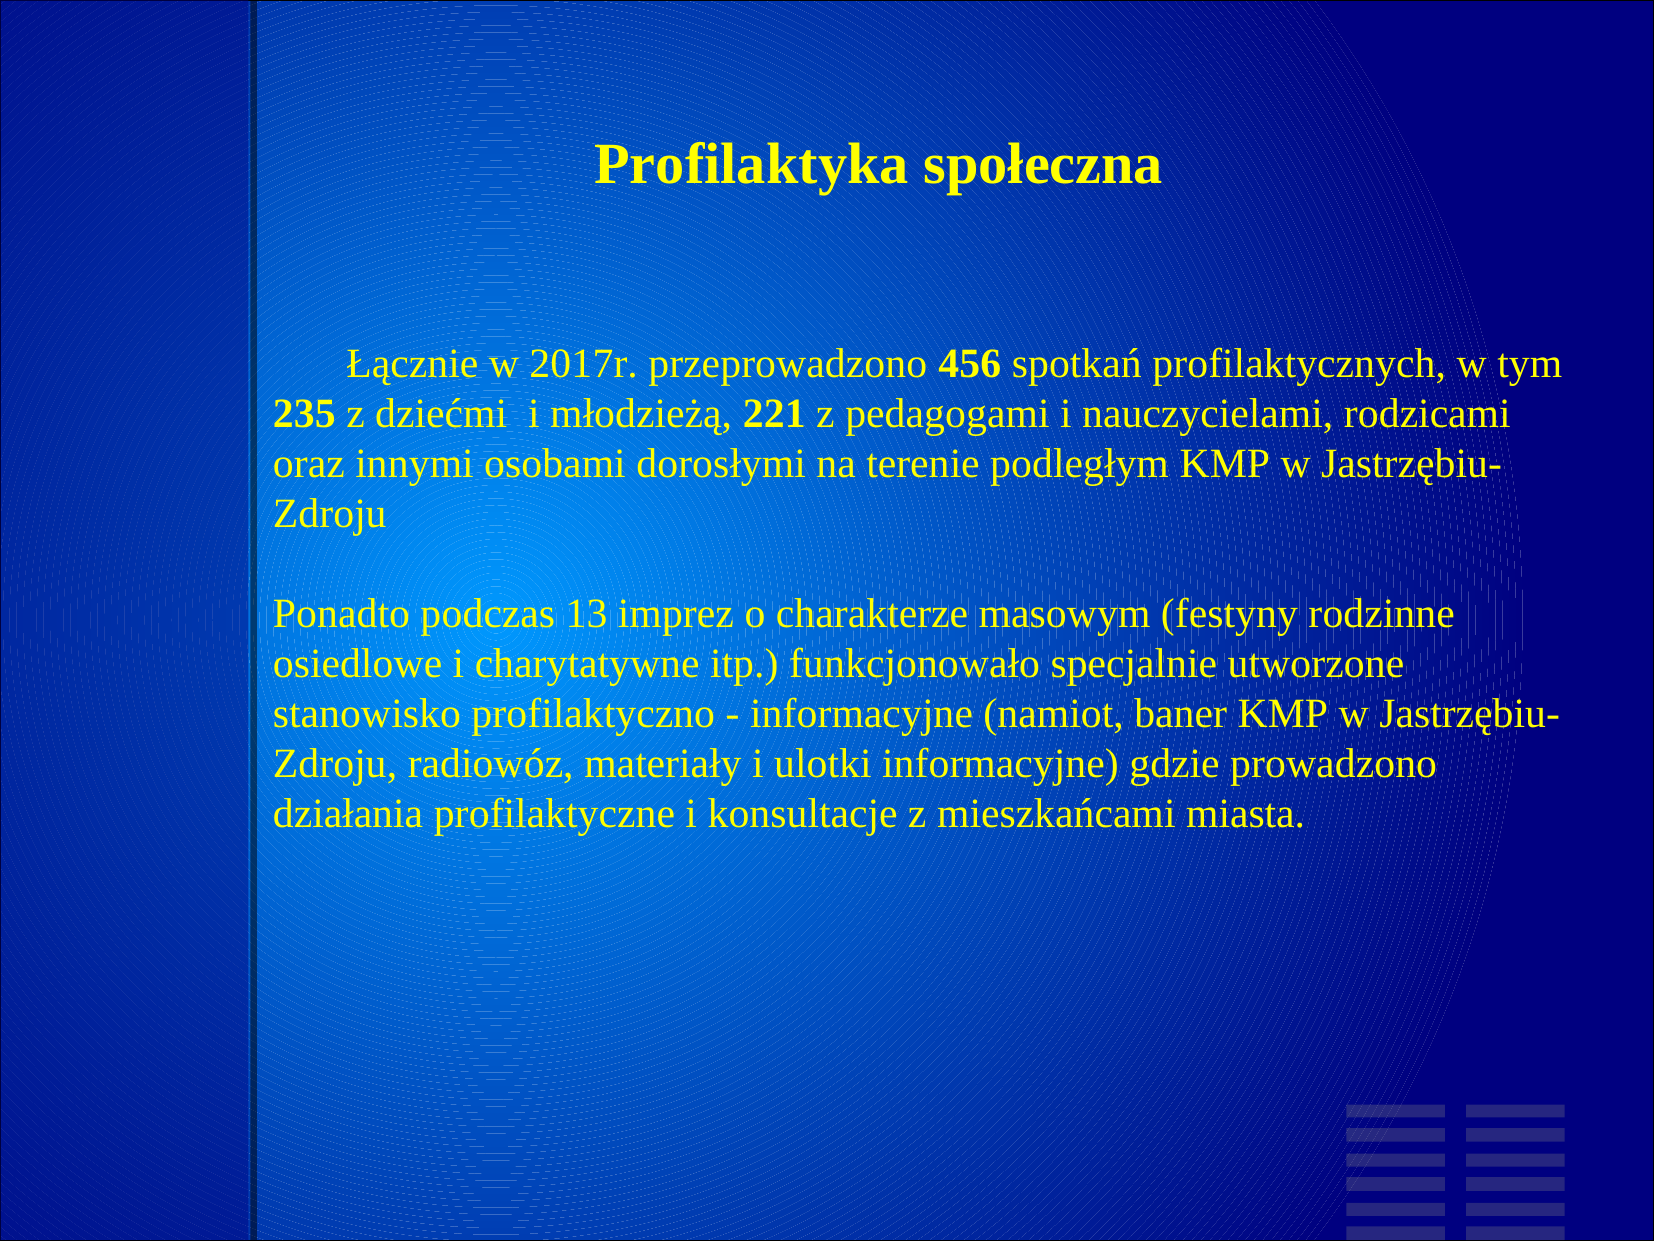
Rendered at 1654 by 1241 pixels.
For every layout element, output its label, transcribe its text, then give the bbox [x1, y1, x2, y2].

text_box Profilaktyka społeczna Łącznie w 2017r. przeprowadzono 456 spotkań profilaktycznych, w tym 235 z dziećmi i młodzieżą, 221 z pedagogami i nauczycielami, rodzicami oraz innymi osobami dorosłymi na terenie podległym KMP w Jastrzębiu-Zdroju Ponadto podczas 13 imprez o charakterze masowym (festyny rodzinne osiedlowe i charytatywne itp.) funkcjonowało specjalnie utworzone stanowisko profilaktyczno - informacyjne (namiot, baner KMP w Jastrzębiu-Zdroju, radiowóz, materiały i ulotki informacyjne) gdzie prowadzono działania profilaktyczne i konsultacje z mieszkańcami miasta. [258, 118, 1595, 1186]
